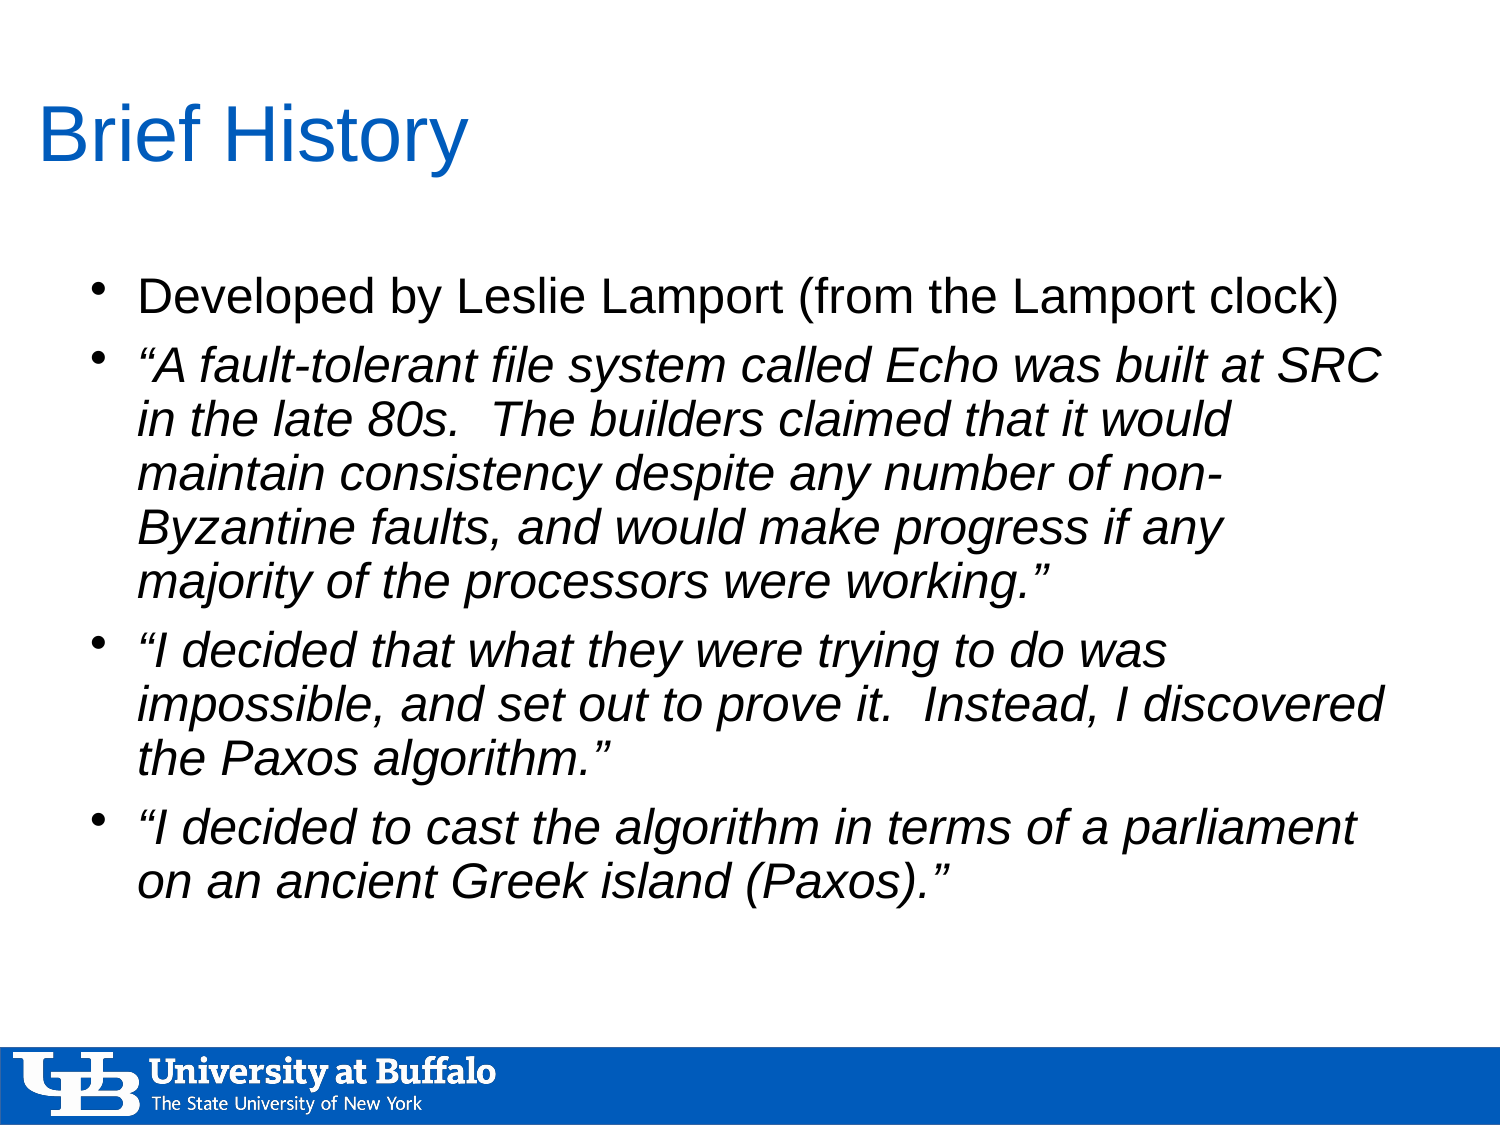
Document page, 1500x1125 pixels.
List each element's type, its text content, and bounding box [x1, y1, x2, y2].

picture [13, 1052, 496, 1116]
title Brief History [37, 40, 1388, 228]
list Developed by Leslie Lamport (from the Lamport clock) “A fault-tolerant file system called Echo was built at SRC in the late 80s. The builders claimed that it would maintain consistency despite any number of non-Byzantine faults, and would make progress if any majority of the processors were working.” “I decided that what they were trying to do was impossible, and set out to prove it. Instead, I discovered the Paxos algorithm.” “I decided to cast the algorithm in terms of a parliament on an ancient Greek island (Paxos).” [75, 263, 1425, 916]
